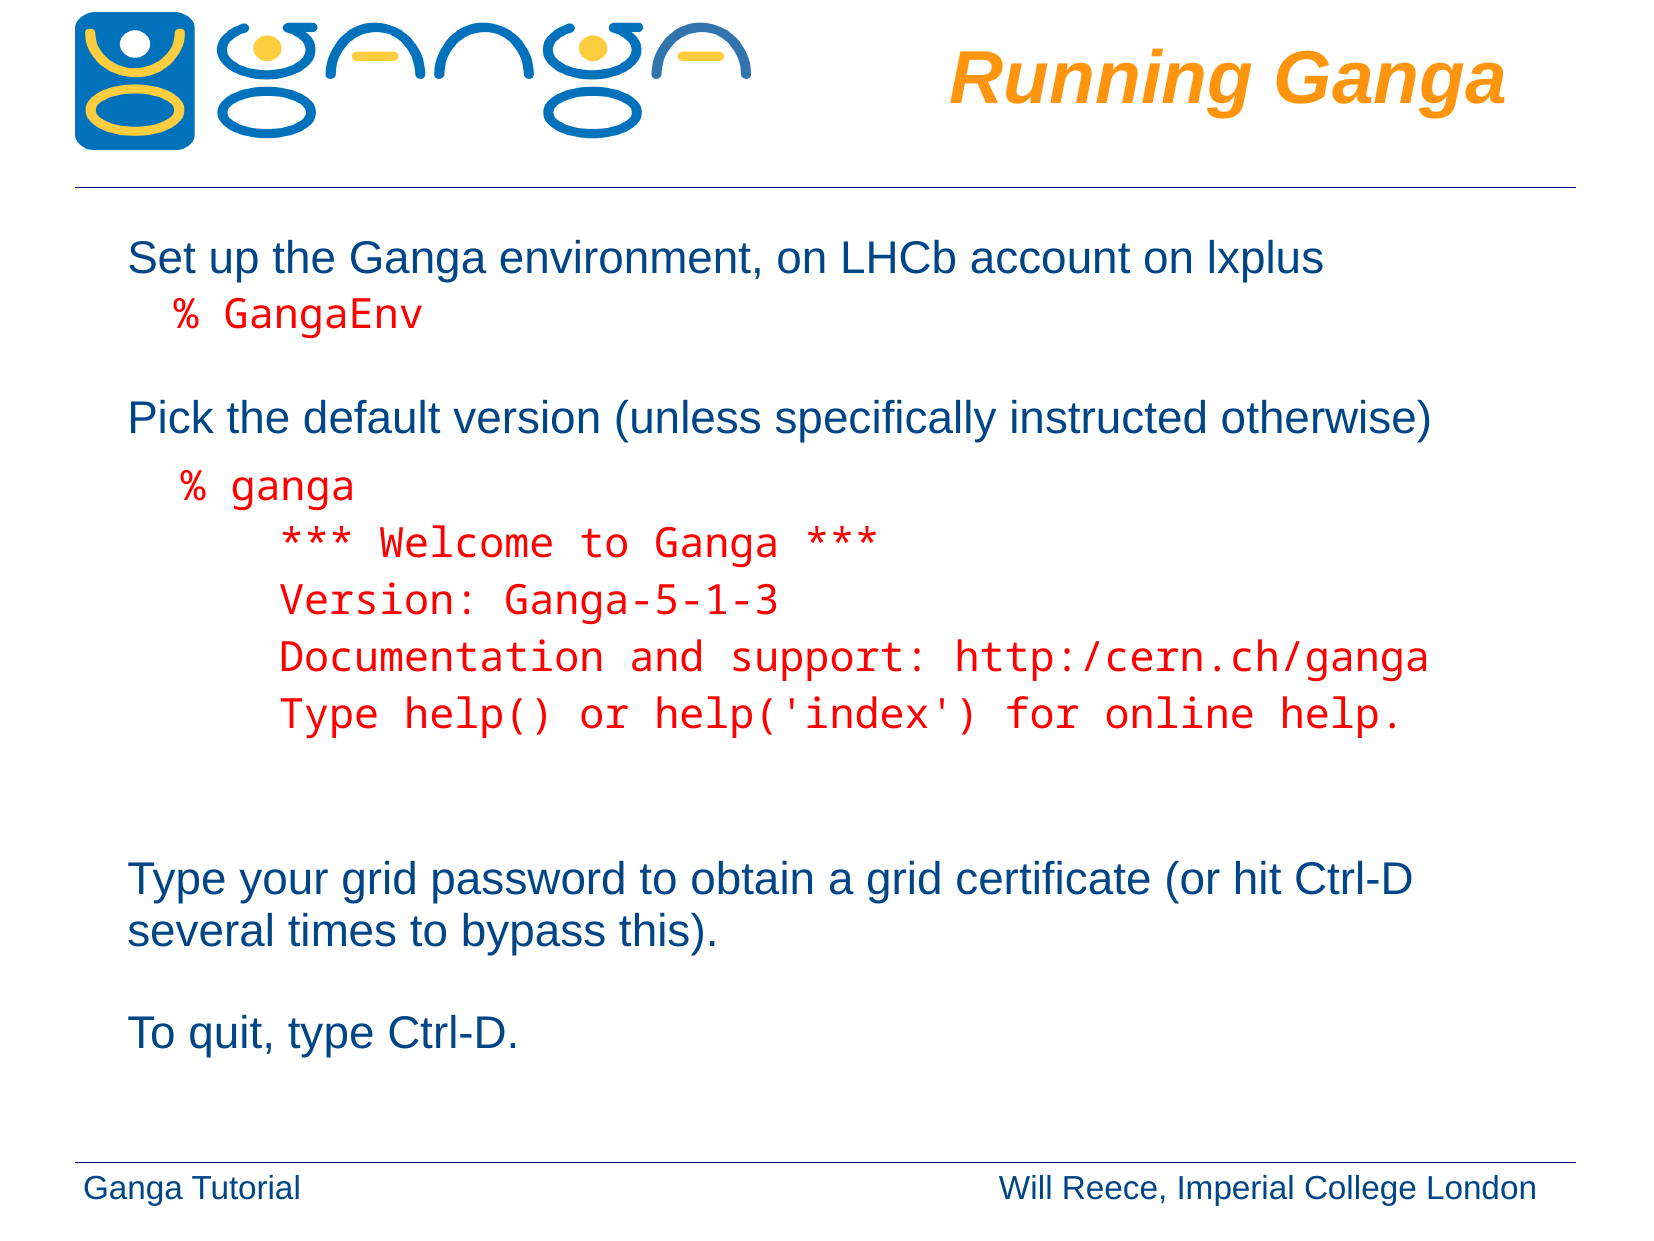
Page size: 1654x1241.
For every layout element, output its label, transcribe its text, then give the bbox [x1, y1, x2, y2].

text_box % ganga *** Welcome to Ganga *** Version: Ganga-5-1-3 Documentation and support: http:/cern.ch/ganga Type help() or help('index') for online help. [165, 447, 1463, 779]
title Running Ganga [823, 35, 1635, 120]
text_box Ganga Tutorial [68, 1162, 317, 1215]
text_box Set up the Ganga environment, on LHCb account on lxplus % GangaEnv Pick the default version (unless specifically instructed otherwise) Type your grid password to obtain a grid certificate (or hit Ctrl-D several times to bypass this). To quit, type Ctrl-D. [112, 225, 1447, 1061]
picture [75, 12, 751, 151]
text_box Will Reece, Imperial College London [984, 1163, 1553, 1215]
